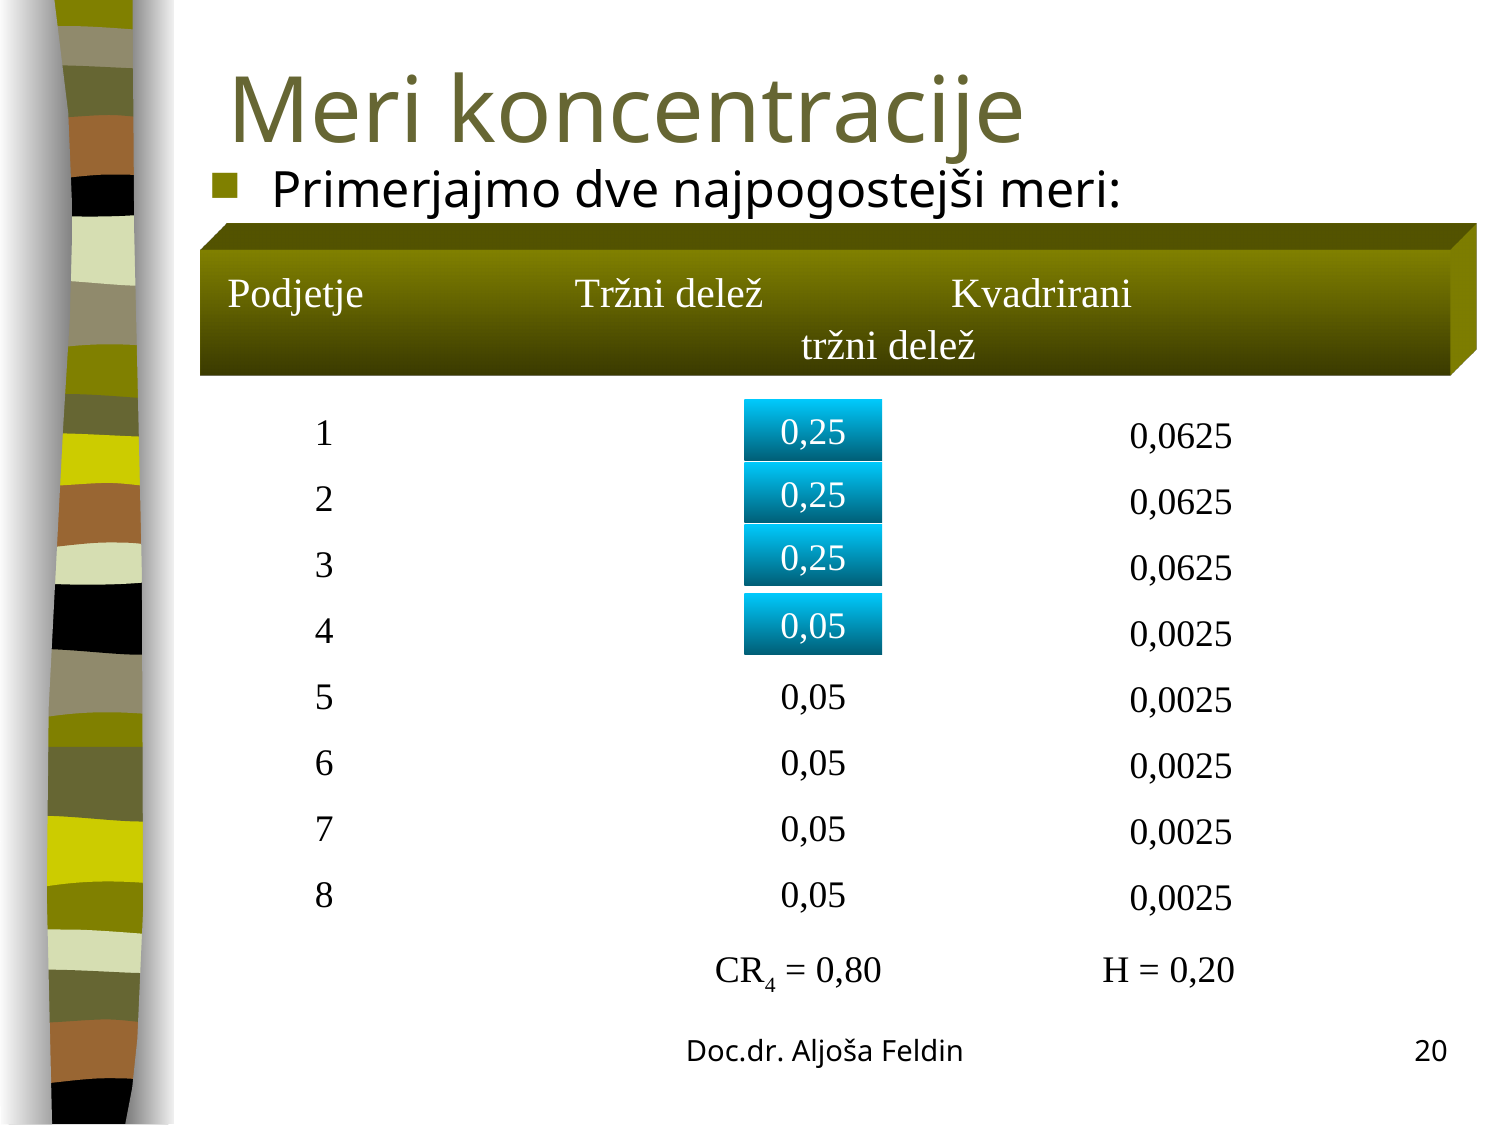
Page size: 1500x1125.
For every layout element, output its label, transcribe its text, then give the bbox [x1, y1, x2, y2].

text_box 0,0625 [1112, 535, 1251, 596]
text_box 6 0,05 [287, 717, 938, 784]
text_box 0,25 [744, 399, 883, 461]
text_box 0,0625 [1112, 469, 1251, 530]
text_box 5 0,05 [287, 651, 938, 717]
text_box 1 0,25 [287, 387, 938, 453]
text_box 3 0,25 [287, 519, 938, 585]
text_box 0,0025 [1112, 667, 1251, 728]
text_box 4 0,05 [287, 585, 938, 651]
text_box 8 0,05 [287, 849, 938, 926]
text_box 0,0025 [1112, 865, 1251, 927]
text_box CR4 = 0,80 [699, 937, 951, 1005]
text_box 0,0025 [1112, 733, 1251, 794]
text_box 0,0625 [1112, 403, 1251, 464]
text_box 7 0,05 [287, 784, 938, 849]
text_box 0,05 [744, 593, 883, 655]
text_box H = 0,20 [1087, 937, 1288, 998]
title Meri koncentracije [212, 43, 1488, 169]
text_box 0,25 [744, 462, 883, 523]
text_box 0,25 [744, 524, 883, 586]
text_box <number> [1149, 1025, 1463, 1101]
text_box 0,0025 [1112, 799, 1251, 861]
text_box Doc.dr. Aljoša Feldin [587, 1025, 1063, 1101]
text_box 0,0025 [1112, 601, 1251, 662]
text_box 2 0,25 [287, 453, 938, 519]
list Primerjajmo dve najpogostejši meri: [200, 149, 1476, 238]
